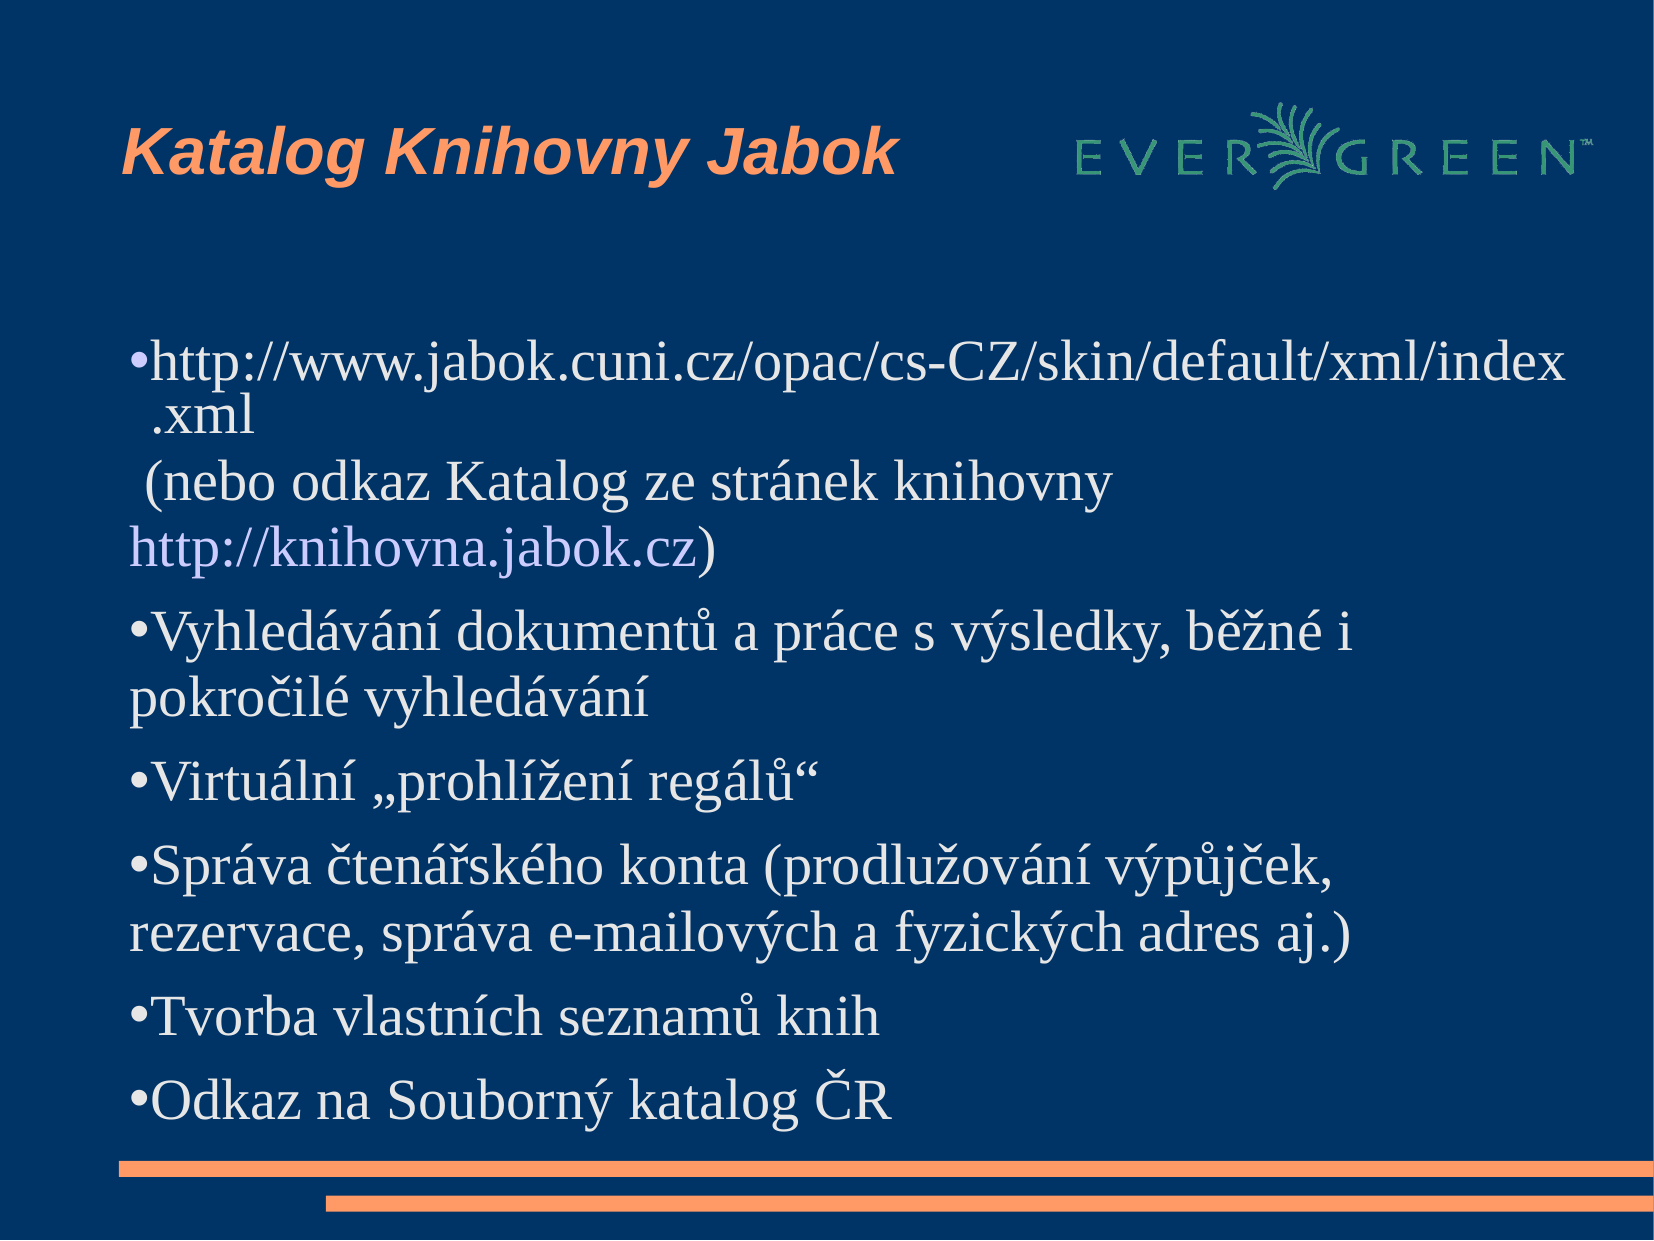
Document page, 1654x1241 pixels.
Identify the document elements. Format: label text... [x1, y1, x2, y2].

picture [1074, 100, 1595, 191]
title Katalog Knihovny Jabok [121, 46, 1534, 254]
list http://www.jabok.cuni.cz/opac/cs-CZ/skin/default/xml/index.xml (nebo odkaz Katalog ze stránek knihovny http://knihovna.jabok.cz) Vyhledávání dokumentů a práce s výsledky, běžné i pokročilé vyhledávání Virtuální „prohlížení regálů“ Správa čtenářského konta (prodlužování výpůjček, rezervace, správa e-mailových a fyzických adres aj.) Tvorba vlastních seznamů knih Odkaz na Souborný katalog ČR [129, 324, 1569, 1156]
